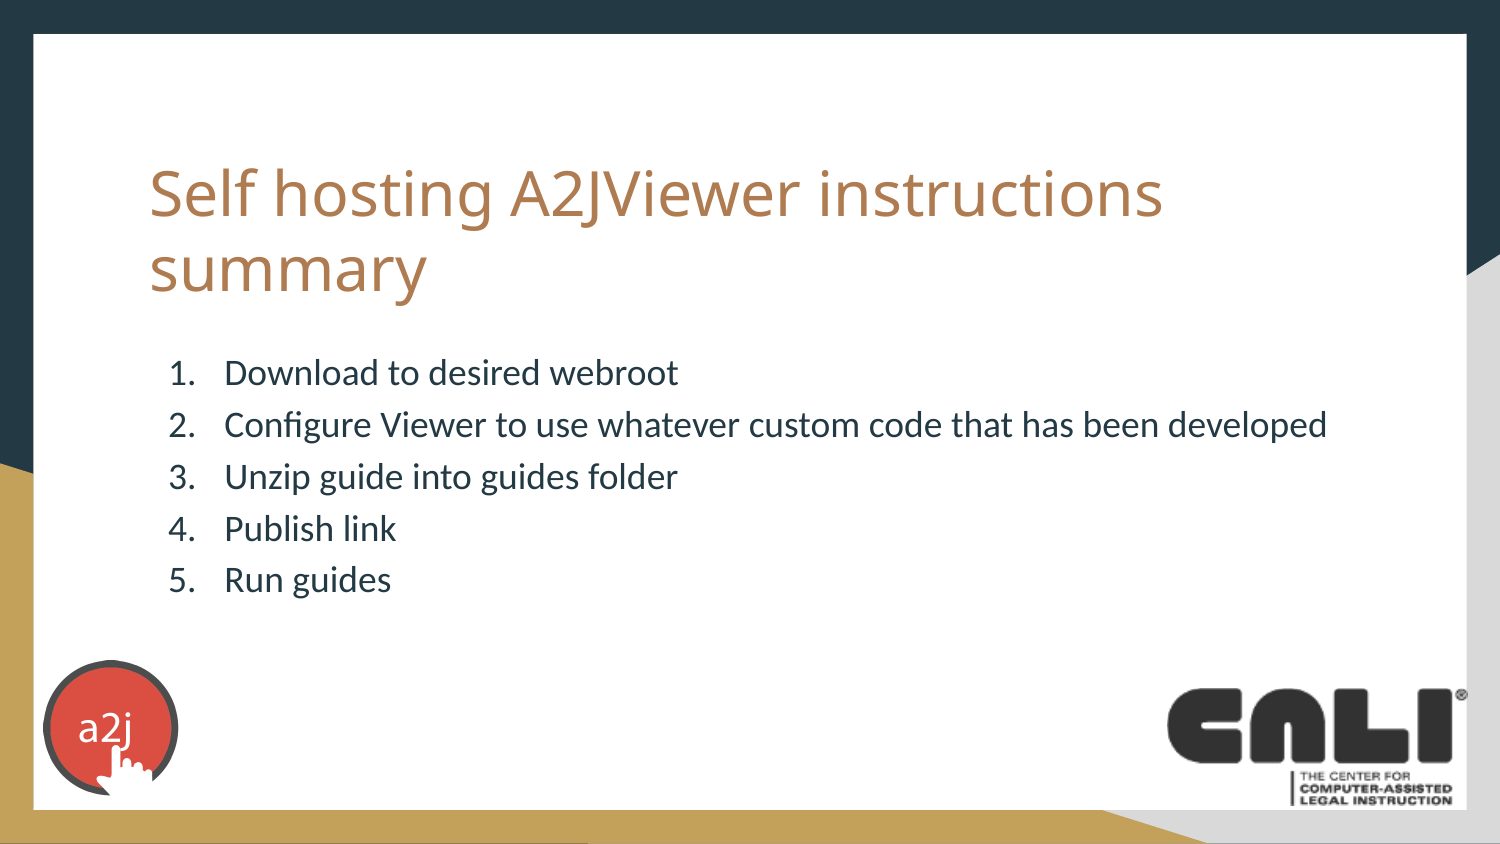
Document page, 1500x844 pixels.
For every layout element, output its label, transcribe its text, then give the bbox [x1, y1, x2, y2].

picture [1167, 688, 1468, 806]
title Self hosting A2JViewer instructions summary [134, 138, 1366, 296]
picture [43, 660, 182, 806]
list Download to desired webroot Configure Viewer to use whatever custom code that has been developed Unzip guide into guides folder Publish link Run guides [134, 326, 1366, 729]
